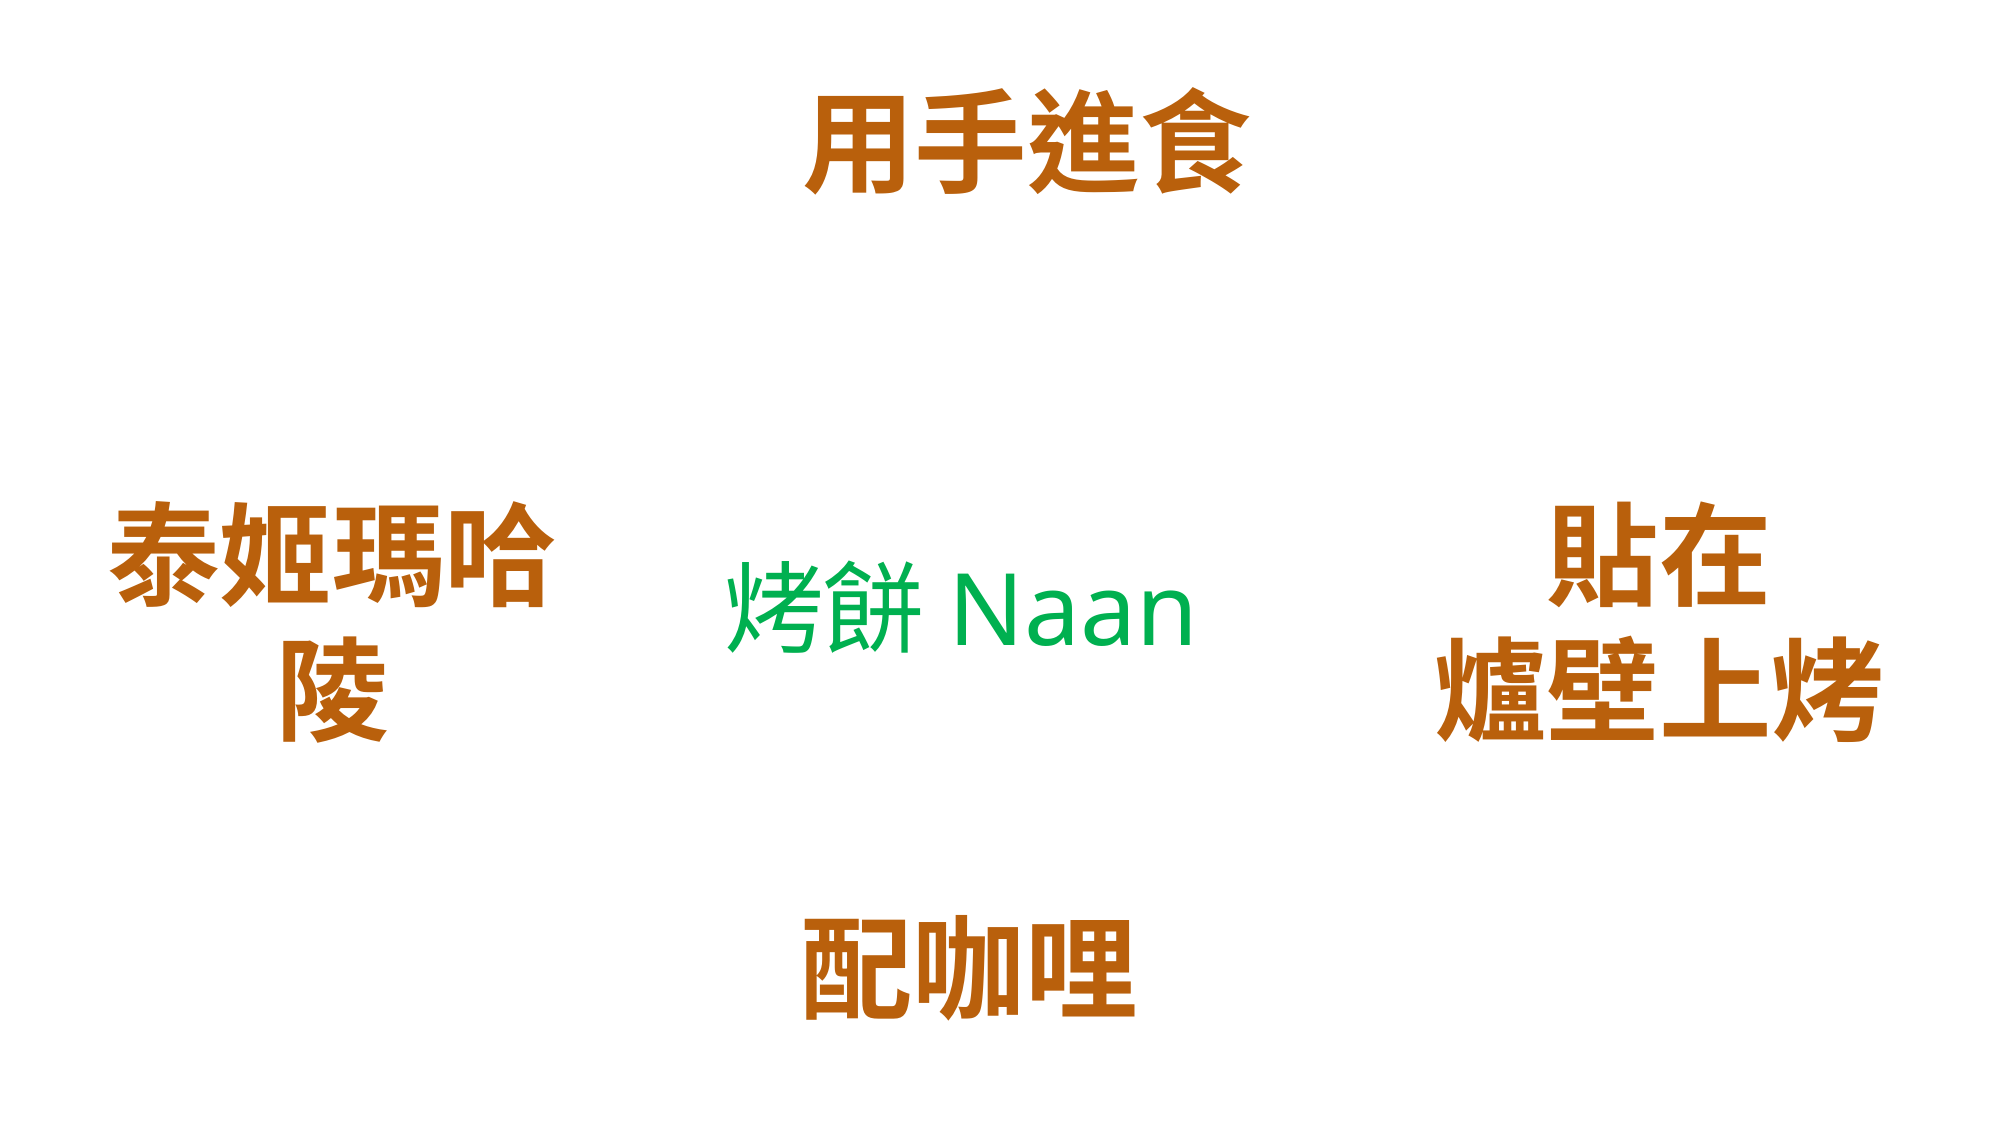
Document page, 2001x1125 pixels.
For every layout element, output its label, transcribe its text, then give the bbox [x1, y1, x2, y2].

text_box 配咖哩 [511, 890, 1428, 1042]
text_box 泰姬瑪哈陵 [50, 477, 615, 766]
text_box 貼在 爐壁上烤 [1303, 477, 2000, 766]
text_box 用手進食 [382, 64, 1673, 216]
text_box 烤餅Naan [709, 538, 1229, 675]
